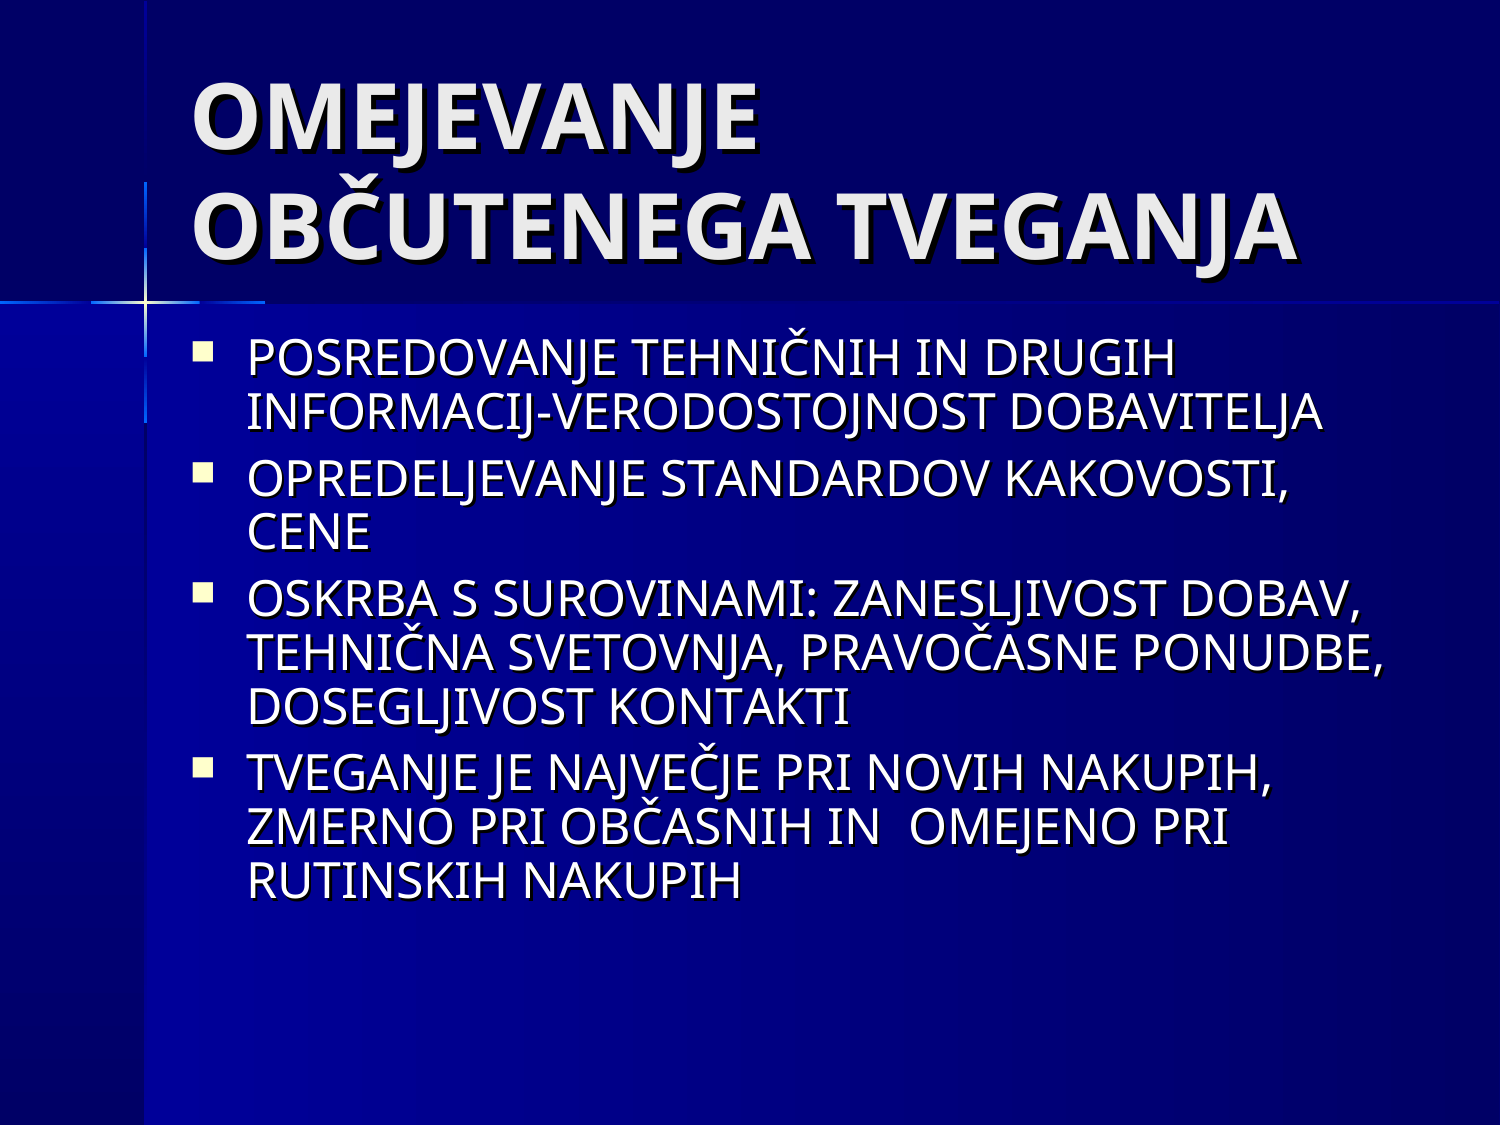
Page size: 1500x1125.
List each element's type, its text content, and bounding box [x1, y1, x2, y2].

list POSREDOVANJE TEHNIČNIH IN DRUGIH INFORMACIJ-VERODOSTOJNOST DOBAVITELJA OPREDELJEVANJE STANDARDOV KAKOVOSTI, CENE OSKRBA S SUROVINAMI: ZANESLJIVOST DOBAV, TEHNIČNA SVETOVNJA, PRAVOČASNE PONUDBE, DOSEGLJIVOST KONTAKTI TVEGANJE JE NAJVEČJE PRI NOVIH NAKUPIH, ZMERNO PRI OBČASNIH IN OMEJENO PRI RUTINSKIH NAKUPIH [174, 324, 1413, 1001]
title OMEJEVANJE OBČUTENEGA TVEGANJA [174, 49, 1413, 285]
